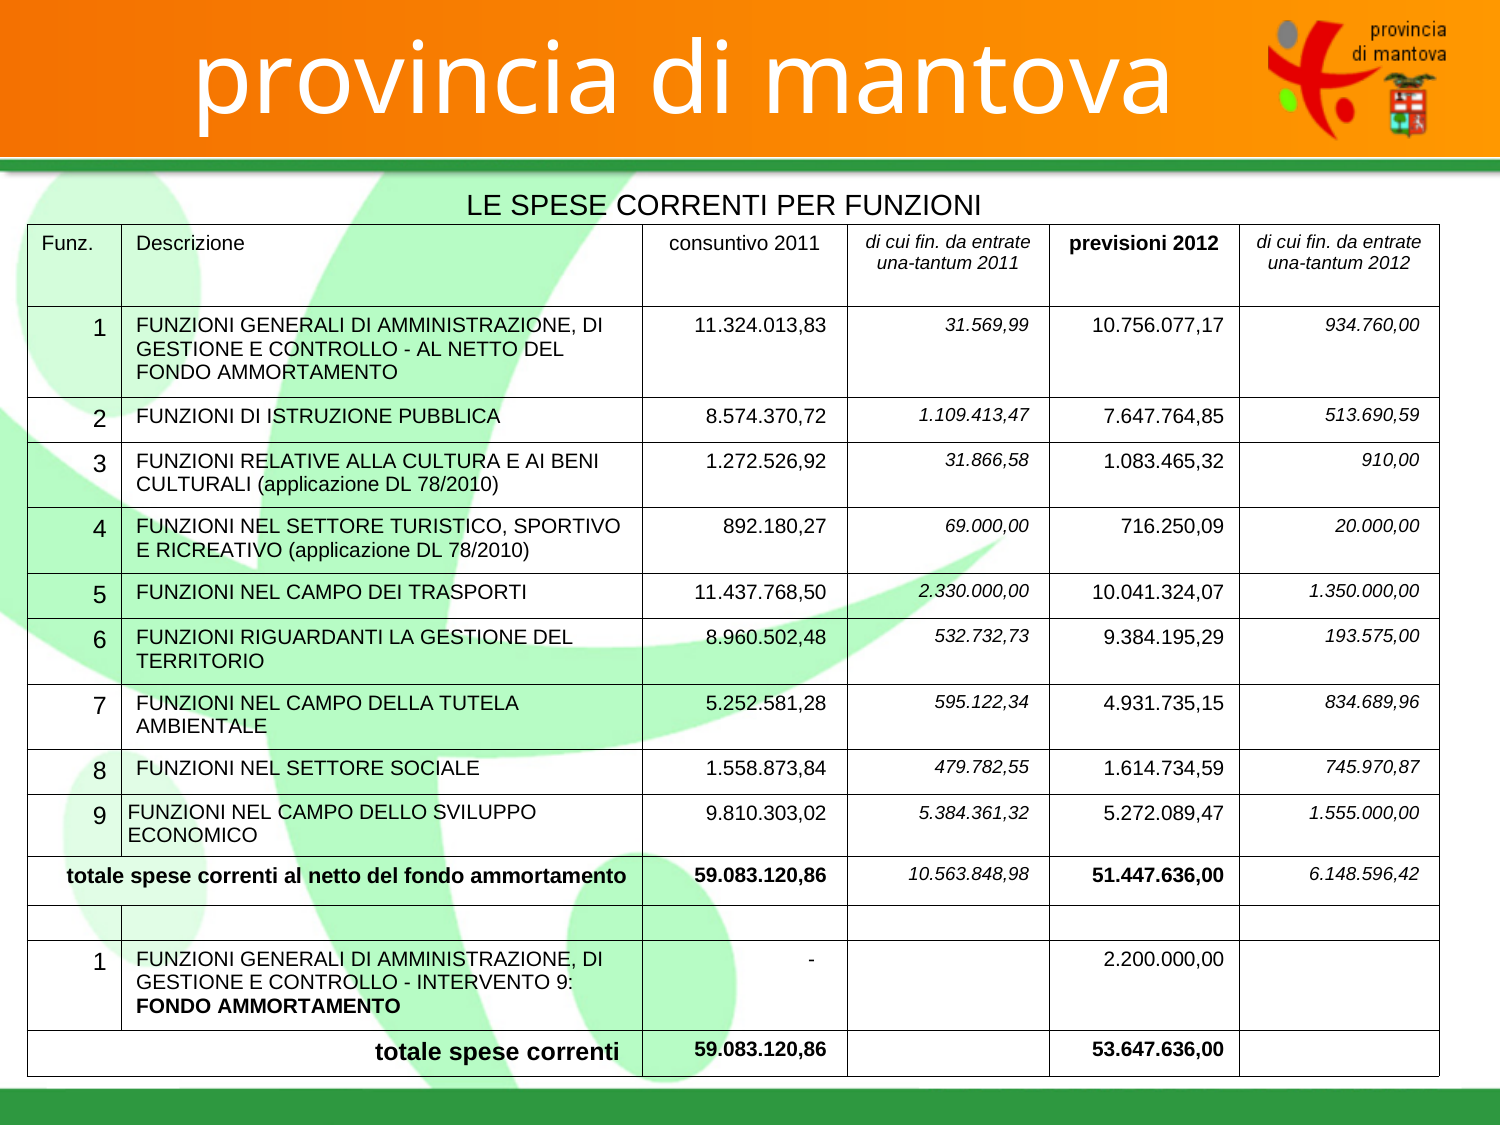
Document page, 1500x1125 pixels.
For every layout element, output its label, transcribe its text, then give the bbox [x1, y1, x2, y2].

table_cell 479.782,55 [848, 750, 1049, 794]
table_cell FUNZIONI GENERALI DI AMMINISTRAZIONE, DI GESTIONE E CONTROLLO - AL NETTO DEL FONDO AMMORTAMENTO [122, 307, 642, 397]
table_cell 1.350.000,00 [1240, 574, 1439, 618]
table_cell FUNZIONI NEL SETTORE TURISTICO, SPORTIVO E RICREATIVO (applicazione DL 78/2010) [122, 508, 642, 573]
table_cell 7.647.764,85 [1050, 398, 1239, 442]
table_cell 595.122,34 [848, 685, 1049, 749]
table_cell 5.272.089,47 [1050, 795, 1239, 856]
table_cell 6 [28, 619, 121, 684]
table_cell [1050, 906, 1239, 940]
table_cell - [643, 941, 847, 1030]
table_cell [643, 906, 847, 940]
table_cell 2.200.000,00 [1050, 941, 1239, 1030]
table_cell 2.330.000,00 [848, 574, 1049, 618]
table_cell 10.756.077,17 [1050, 307, 1239, 397]
table_cell 910,00 [1240, 443, 1439, 507]
table_cell 745.970,87 [1240, 750, 1439, 794]
table_cell FUNZIONI NEL SETTORE SOCIALE [122, 750, 642, 794]
table_cell 31.866,58 [848, 443, 1049, 507]
table_cell 5.384.361,32 [848, 795, 1049, 856]
table_cell 59.083.120,86 [643, 1031, 847, 1076]
table_cell 8.960.502,48 [643, 619, 847, 684]
table_cell 1.614.734,59 [1050, 750, 1239, 794]
table_cell 513.690,59 [1240, 398, 1439, 442]
table_cell totale spese correnti [28, 1031, 642, 1076]
table_cell [1240, 1031, 1439, 1076]
table_cell 5 [28, 574, 121, 618]
table_cell 59.083.120,86 [643, 857, 847, 905]
picture [0, 157, 1500, 1125]
table_cell 9.810.303,02 [643, 795, 847, 856]
table_header LE SPESE CORRENTI PER FUNZIONI [414, 181, 1035, 224]
table_cell 892.180,27 [643, 508, 847, 573]
table_cell 1.083.465,32 [1050, 443, 1239, 507]
table_cell 20.000,00 [1240, 508, 1439, 573]
picture [1267, 15, 1452, 142]
table_header di cui fin. da entrate una-tantum 2012 [1240, 225, 1439, 306]
table_cell 7 [28, 685, 121, 749]
table_cell 11.324.013,83 [643, 307, 847, 397]
table_cell [1240, 906, 1439, 940]
table_cell 934.760,00 [1240, 307, 1439, 397]
table_cell 1.272.526,92 [643, 443, 847, 507]
table_cell [848, 906, 1049, 940]
table_cell 5.252.581,28 [643, 685, 847, 749]
table_cell FUNZIONI RIGUARDANTI LA GESTIONE DEL TERRITORIO [122, 619, 642, 684]
table_cell 9 [28, 795, 121, 856]
table_cell 1.109.413,47 [848, 398, 1049, 442]
table_cell 8.574.370,72 [643, 398, 847, 442]
table_cell 716.250,09 [1050, 508, 1239, 573]
table_cell FUNZIONI NEL CAMPO DELLO SVILUPPO ECONOMICO [122, 795, 642, 856]
table_cell 8 [28, 750, 121, 794]
table_cell 1 [28, 941, 121, 1030]
table_cell FUNZIONI DI ISTRUZIONE PUBBLICA [122, 398, 642, 442]
table_cell totale spese correnti al netto del fondo ammortamento [28, 857, 642, 905]
table_cell FUNZIONI RELATIVE ALLA CULTURA E AI BENI CULTURALI (applicazione DL 78/2010) [122, 443, 642, 507]
table_header previsioni 2012 [1050, 225, 1239, 306]
table_cell 1 [28, 307, 121, 397]
table_cell 51.447.636,00 [1050, 857, 1239, 905]
table_header Descrizione [122, 225, 642, 306]
table_cell 6.148.596,42 [1240, 857, 1439, 905]
table_cell 834.689,96 [1240, 685, 1439, 749]
table_cell FUNZIONI NEL CAMPO DEI TRASPORTI [122, 574, 642, 618]
table_cell 2 [28, 398, 121, 442]
table_cell 3 [28, 443, 121, 507]
table_cell 193.575,00 [1240, 619, 1439, 684]
table_header di cui fin. da entrate una-tantum 2011 [848, 225, 1049, 306]
table_cell [1240, 941, 1439, 1030]
table_cell [122, 906, 642, 940]
table_cell 1.555.000,00 [1240, 795, 1439, 856]
table_header Funz. [28, 225, 121, 306]
table_cell 4.931.735,15 [1050, 685, 1239, 749]
table_cell 532.732,73 [848, 619, 1049, 684]
table_cell 4 [28, 508, 121, 573]
table_cell 10.563.848,98 [848, 857, 1049, 905]
table_cell 10.041.324,07 [1050, 574, 1239, 618]
table_cell 69.000,00 [848, 508, 1049, 573]
table_cell [28, 906, 121, 940]
text_box provincia di mantova [176, 5, 1205, 142]
table_cell [848, 941, 1049, 1030]
table_cell [848, 1031, 1049, 1076]
table_cell 9.384.195,29 [1050, 619, 1239, 684]
table_cell FUNZIONI GENERALI DI AMMINISTRAZIONE, DI GESTIONE E CONTROLLO - INTERVENTO 9: FONDO AMMORTAMENTO [122, 941, 642, 1030]
table_cell 1.558.873,84 [643, 750, 847, 794]
table_cell FUNZIONI NEL CAMPO DELLA TUTELA AMBIENTALE [122, 685, 642, 749]
table_cell 53.647.636,00 [1050, 1031, 1239, 1076]
table_header consuntivo 2011 [643, 225, 847, 306]
table_cell 11.437.768,50 [643, 574, 847, 618]
table_cell 31.569,99 [848, 307, 1049, 397]
